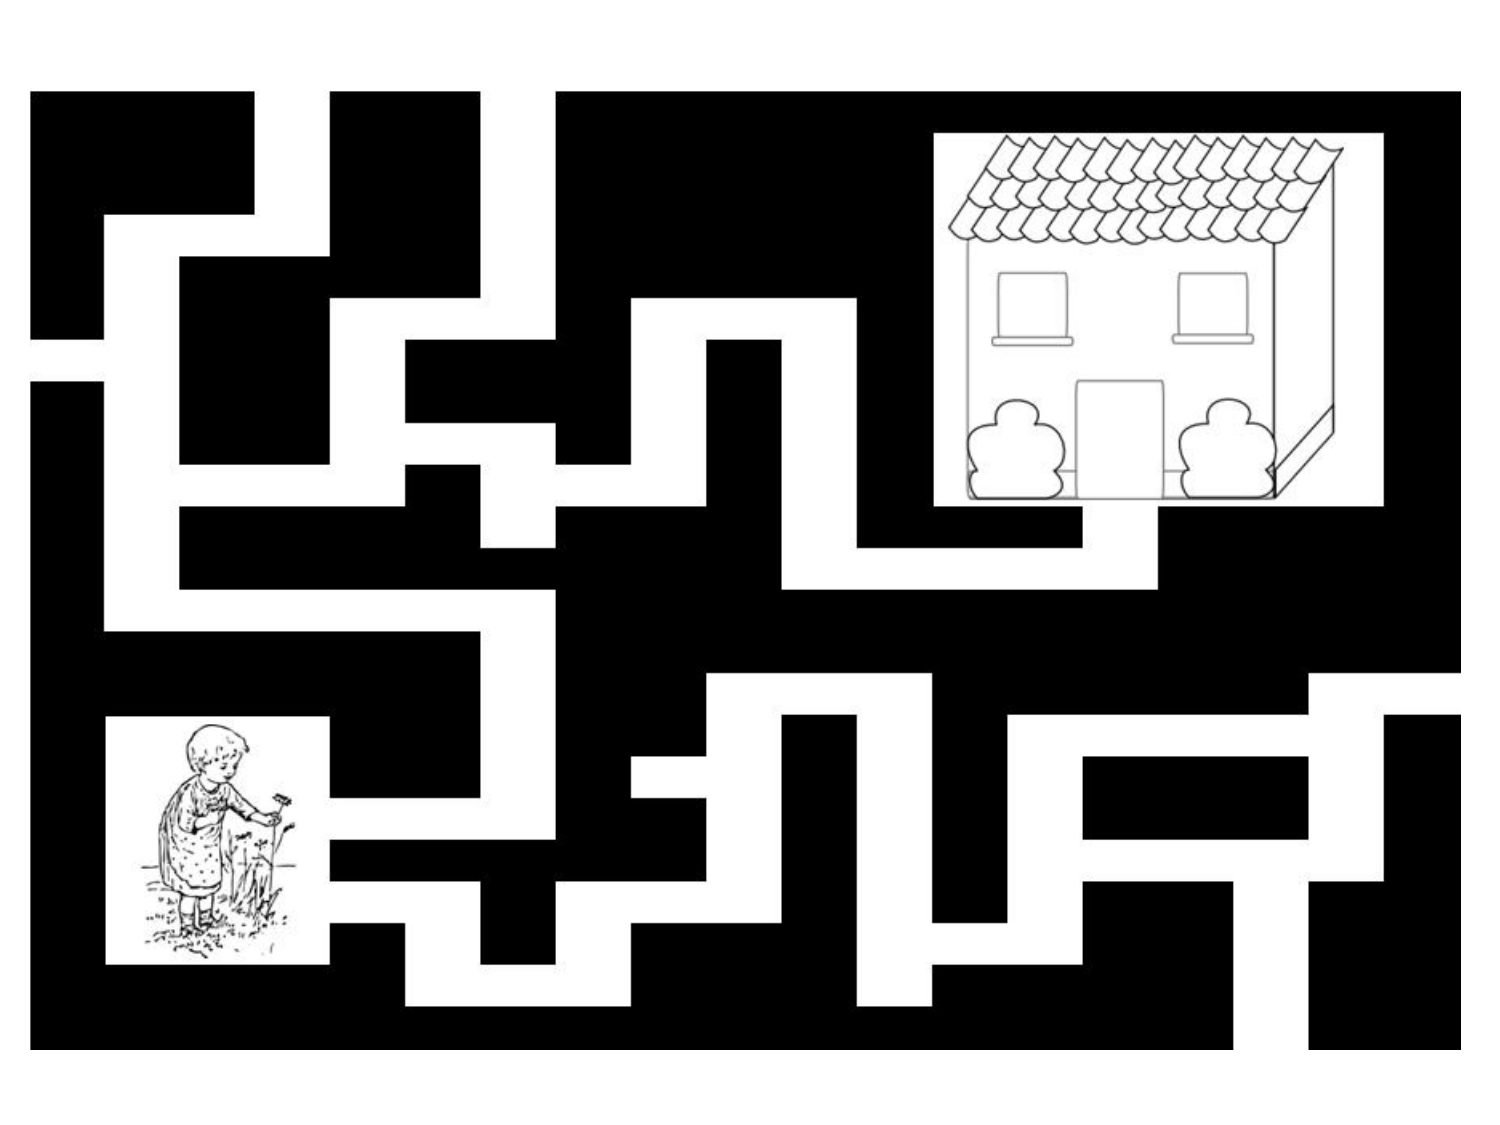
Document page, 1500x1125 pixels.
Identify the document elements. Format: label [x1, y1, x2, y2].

picture [29, 90, 1461, 1050]
